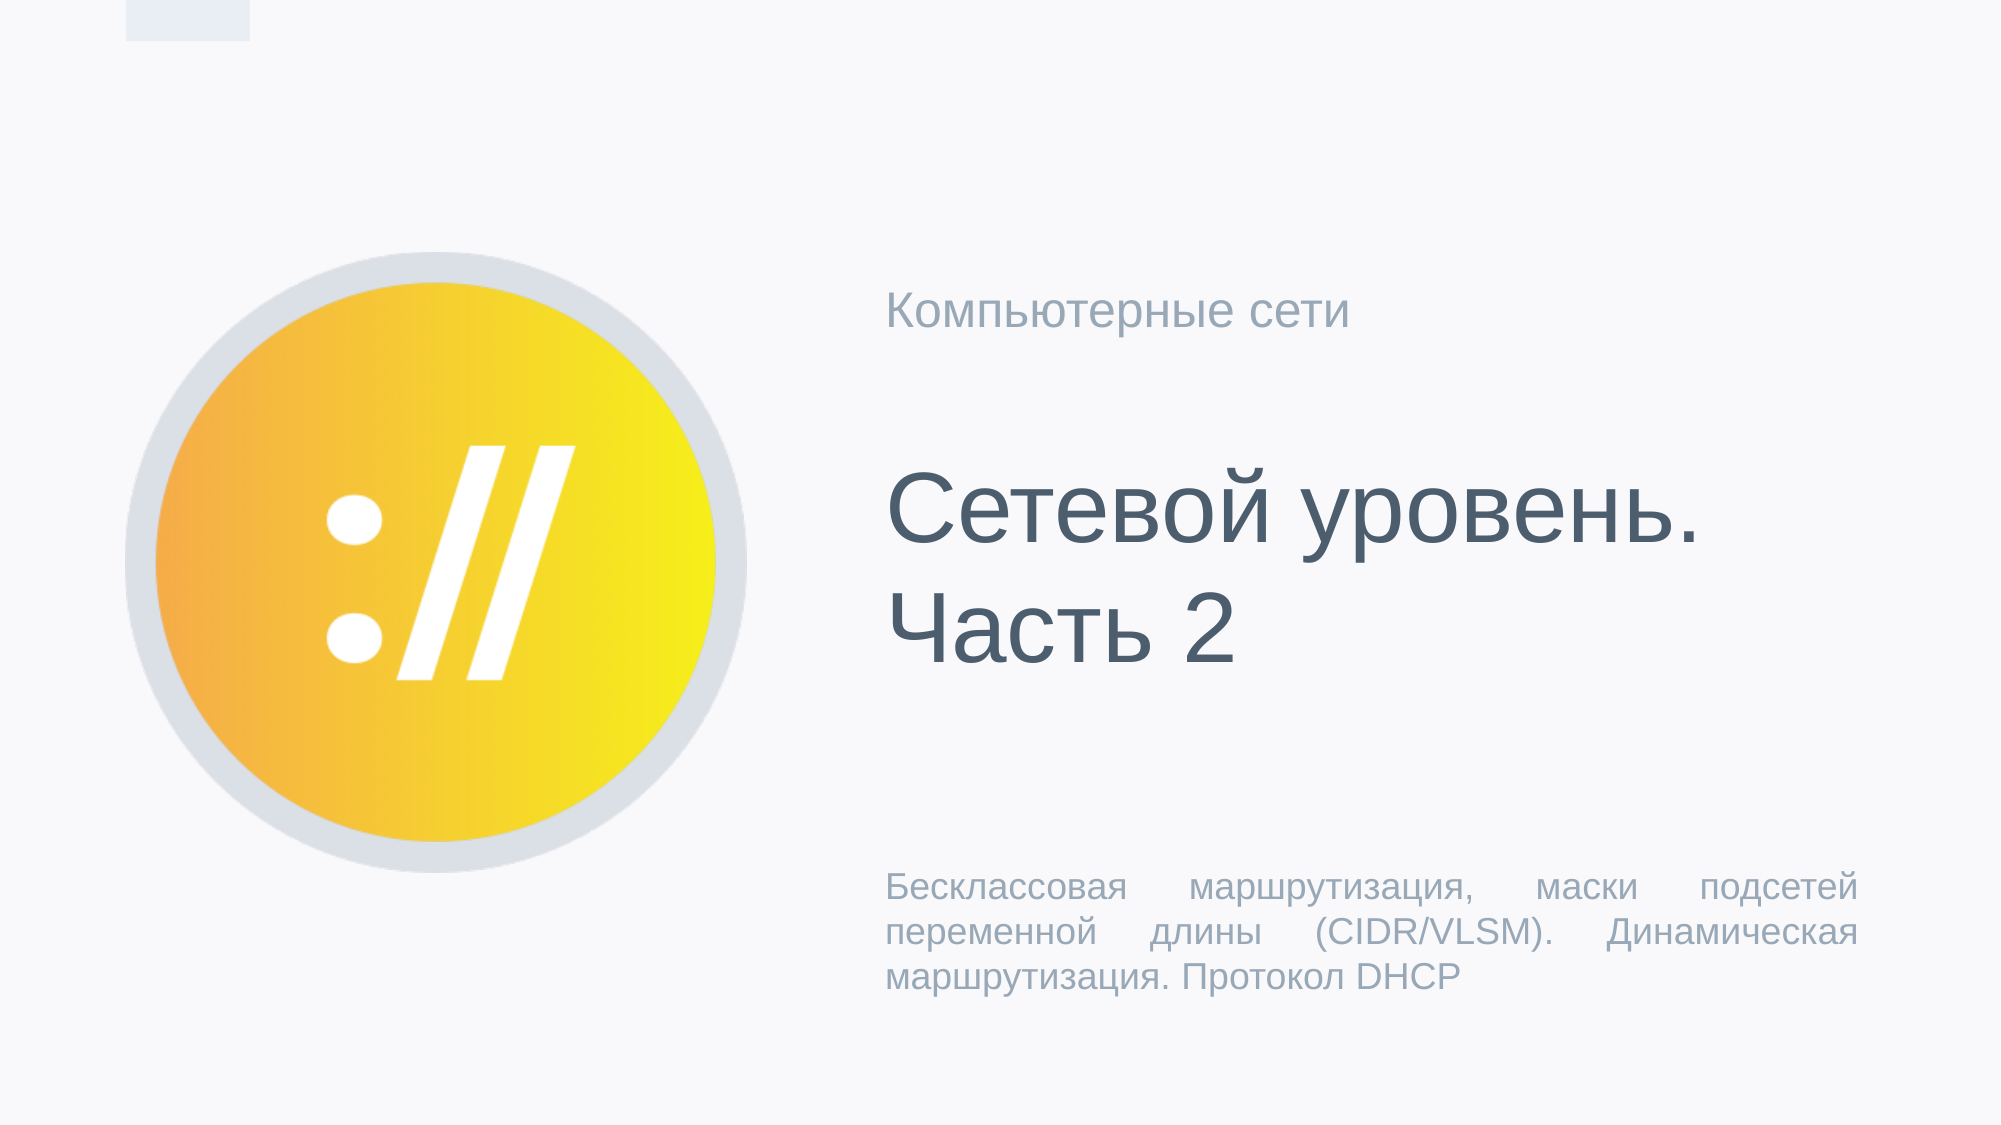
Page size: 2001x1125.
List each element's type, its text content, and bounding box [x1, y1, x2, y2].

text_box Компьютерные сети [870, 249, 1875, 374]
subtitle Бесклассовая маршрутизация, маски подсетей переменной длины (CIDR/VLSM). Динамическая маршрутизация. Протокол DHCP [870, 805, 1875, 1054]
title Сетевой уровень. Часть 2 [870, 374, 1875, 752]
picture [125, 252, 747, 873]
